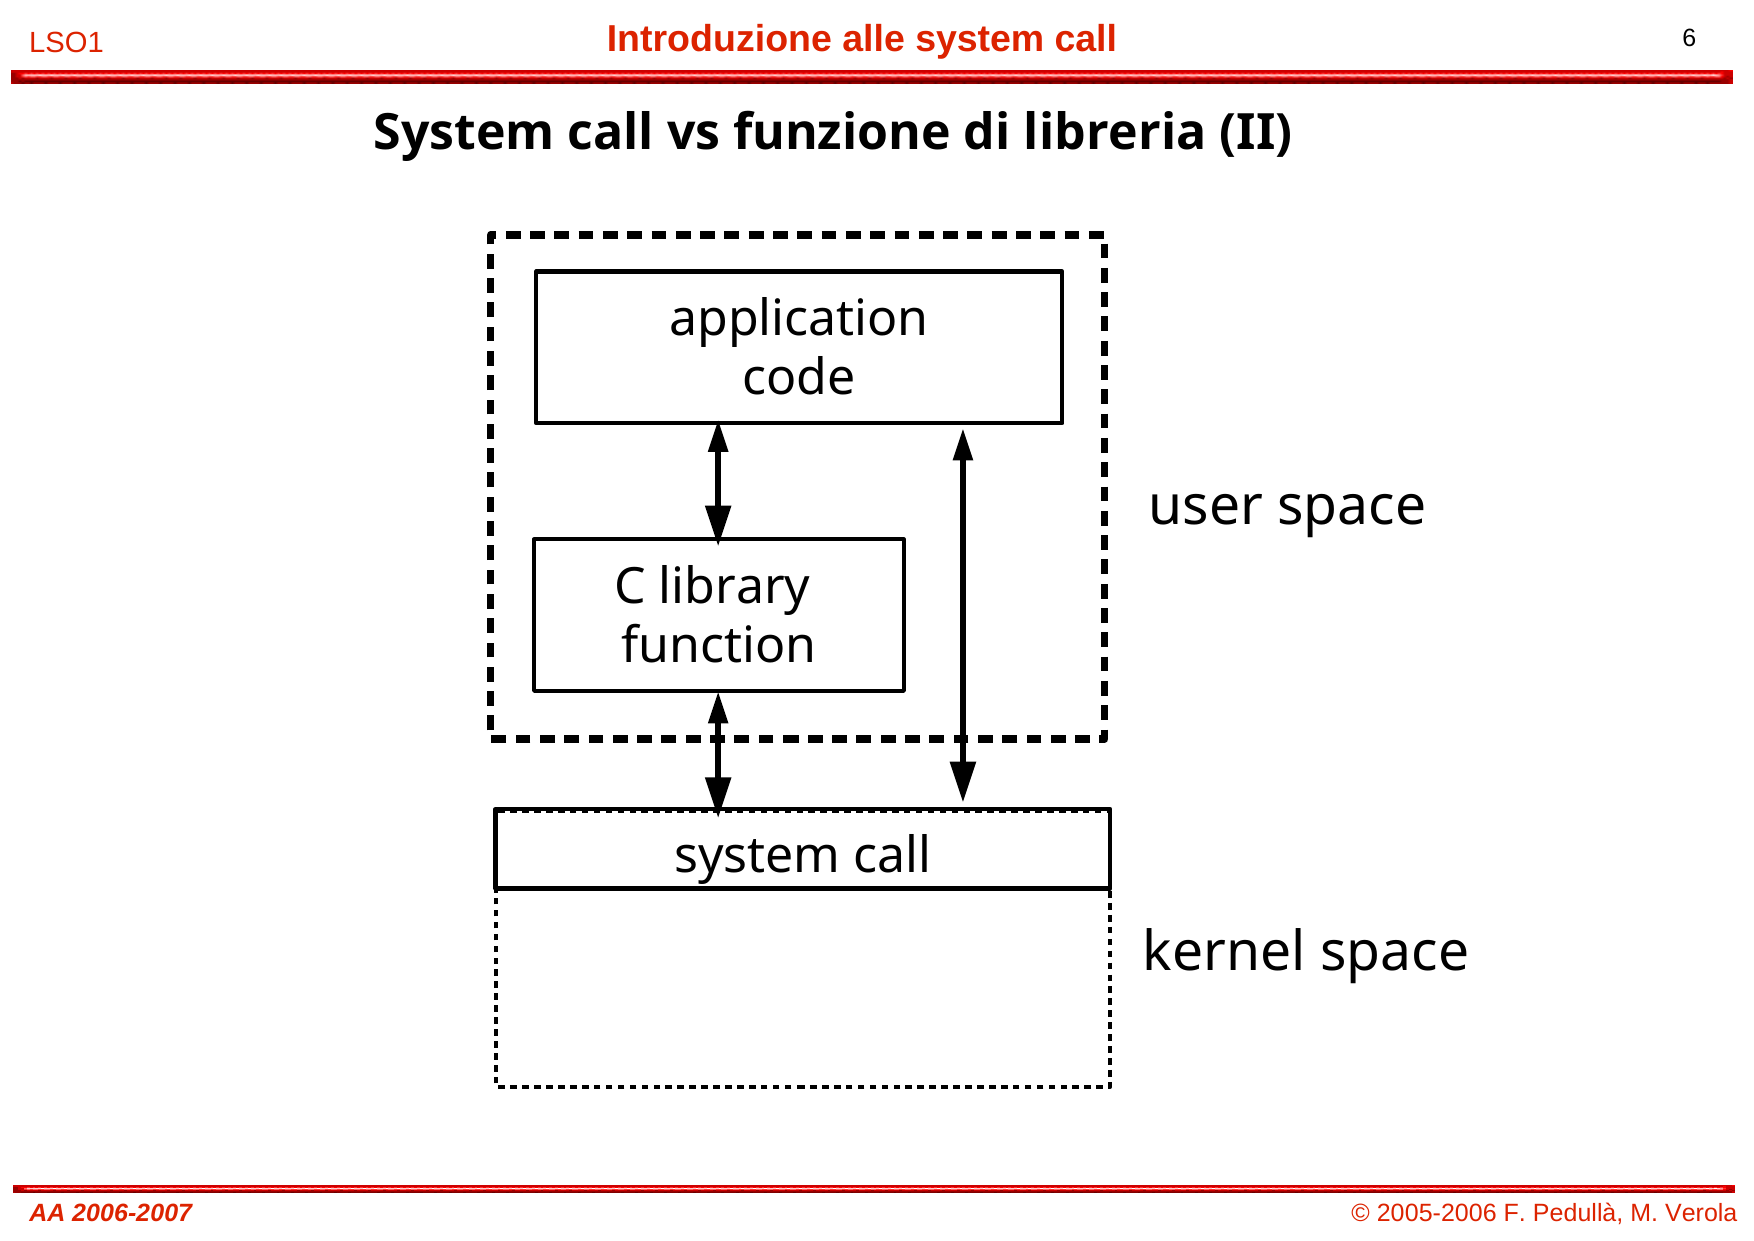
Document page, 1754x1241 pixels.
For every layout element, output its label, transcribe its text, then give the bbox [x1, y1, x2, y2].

title System call vs funzione di libreria (II) [358, 84, 1385, 180]
text_box C library function [534, 533, 904, 697]
text_box user space [1097, 465, 1478, 564]
text_box system call [495, 793, 1111, 904]
picture [11, 70, 1733, 84]
picture [13, 1185, 1735, 1193]
text_box application code [536, 267, 1063, 428]
text_box kernel space [1130, 911, 1482, 1011]
